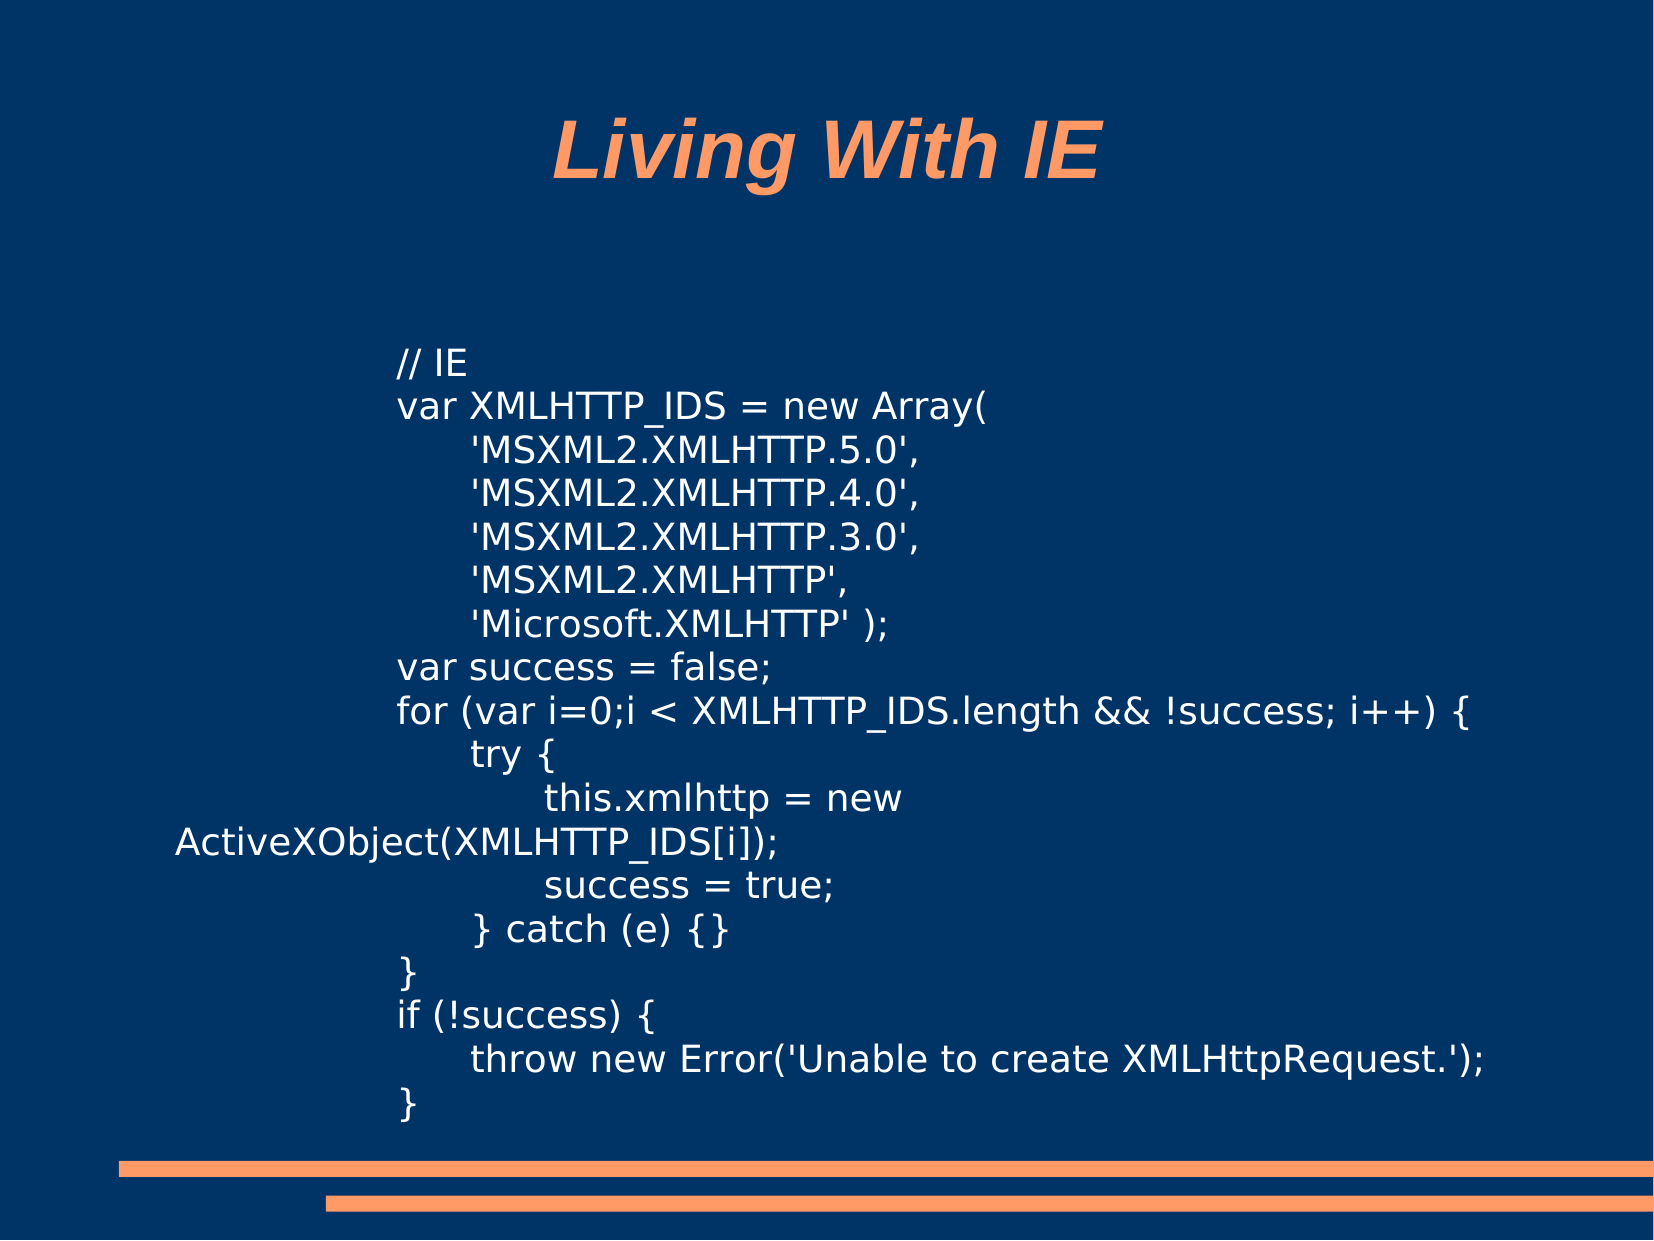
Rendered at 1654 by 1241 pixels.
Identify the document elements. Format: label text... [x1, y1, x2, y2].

title Living With IE [121, 46, 1534, 254]
text_box // IE var XMLHTTP_IDS = new Array( 'MSXML2.XMLHTTP.5.0', 'MSXML2.XMLHTTP.4.0', 'MSXML2.XMLHTTP.3.0', 'MSXML2.XMLHTTP', 'Microsoft.XMLHTTP' ); var success = false; for (var i=0;i < XMLHTTP_IDS.length && !success; i++) { try { this.xmlhttp = new ActiveXObject(XMLHTTP_IDS[i]); success = true; } catch (e) {} } if (!success) { throw new Error('Unable to create XMLHttpRequest.'); } [174, 341, 1501, 1126]
